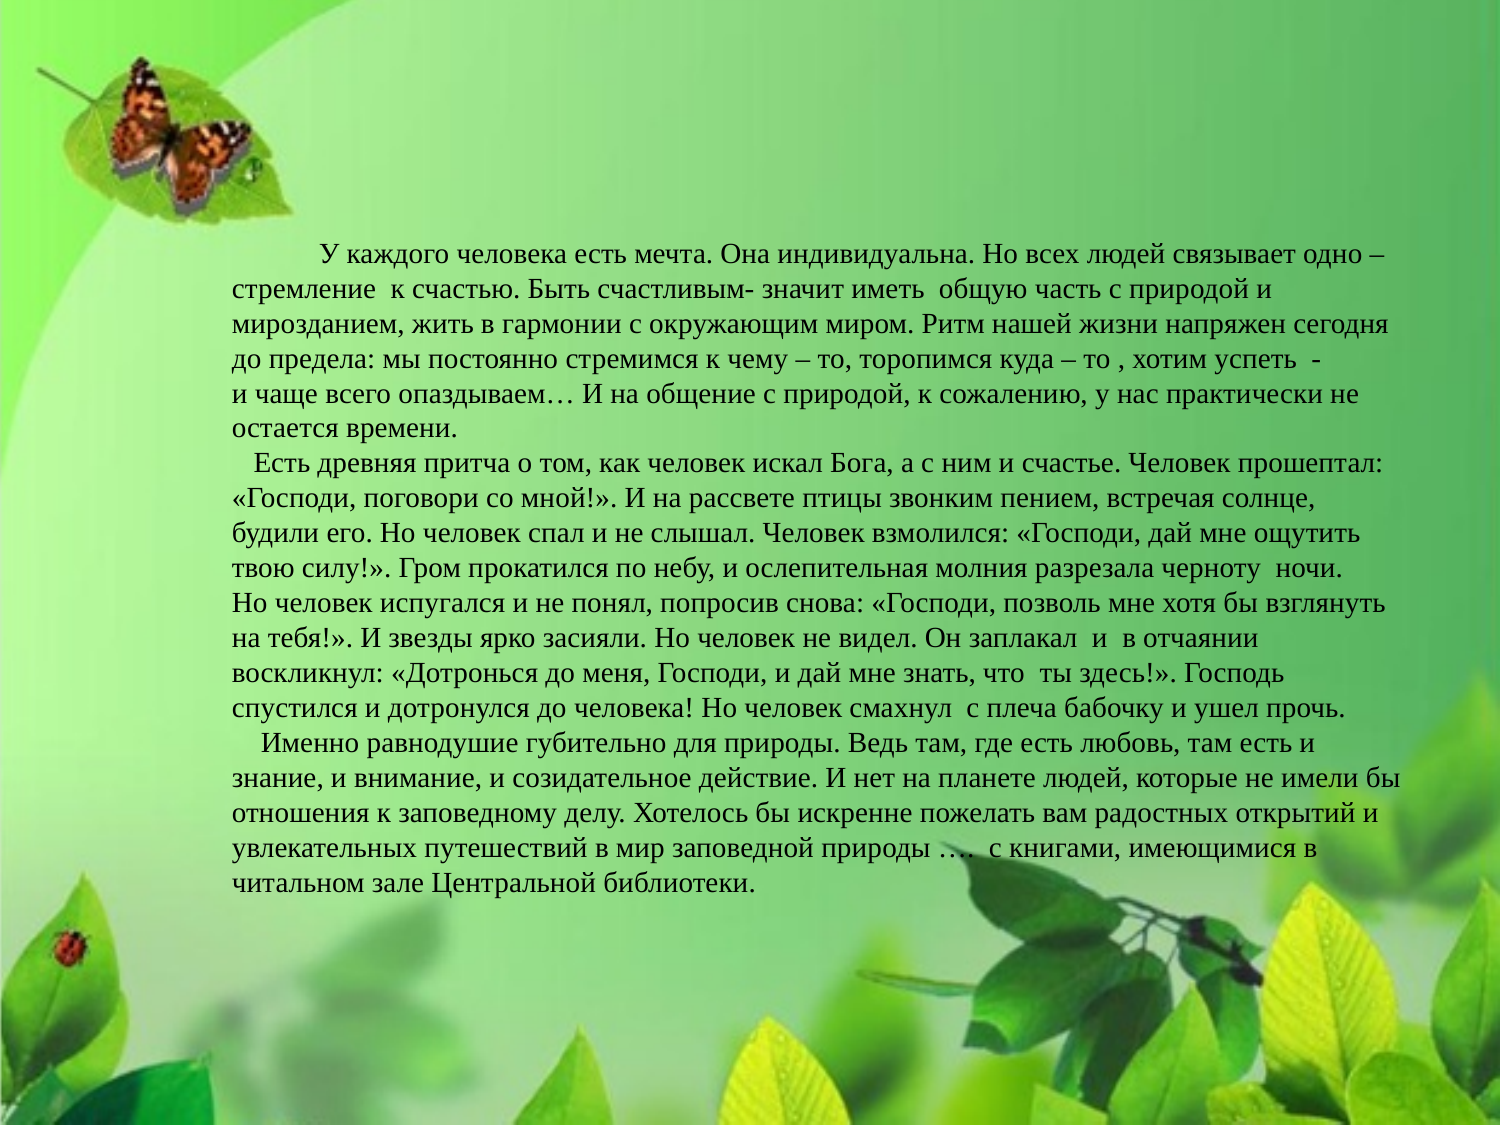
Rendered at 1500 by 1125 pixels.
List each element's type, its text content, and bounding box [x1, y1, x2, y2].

text_box У каждого человека есть мечта. Она индивидуальна. Но всех людей связывает одно – стремление к счастью. Быть счастливым- значит иметь общую часть с природой и мирозданием, жить в гармонии с окружающим миром. Ритм нашей жизни напряжен сегодня до предела: мы постоянно стремимся к чему – то, торопимся куда – то , хотим успеть - и чаще всего опаздываем… И на общение с природой, к сожалению, у нас практически не остается времени. Есть древняя притча о том, как человек искал Бога, а с ним и счастье. Человек прошептал: «Господи, поговори со мной!». И на рассвете птицы звонким пением, встречая солнце, будили его. Но человек спал и не слышал. Человек взмолился: «Господи, дай мне ощутить твою силу!». Гром прокатился по небу, и ослепительная молния разрезала черноту ночи. Но человек испугался и не понял, попросив снова: «Господи, позволь мне хотя бы взглянуть на тебя!». И звезды ярко засияли. Но человек не видел. Он заплакал и в отчаянии воскликнул: «Дотронься до меня, Господи, и дай мне знать, что ты здесь!». Господь спустился и дотронулся до человека! Но человек смахнул с плеча бабочку и ушел прочь. Именно равнодушие губительно для природы. Ведь там, где есть любовь, там есть и знание, и внимание, и созидательное действие. И нет на планете людей, которые не имели бы отношения к заповедному делу. Хотелось бы искренне пожелать вам радостных открытий и увлекательных путешествий в мир заповедной природы …. с книгами, имеющимися в читальном зале Центральной библиотеки. [211, 226, 1418, 941]
picture [0, 0, 1500, 1125]
